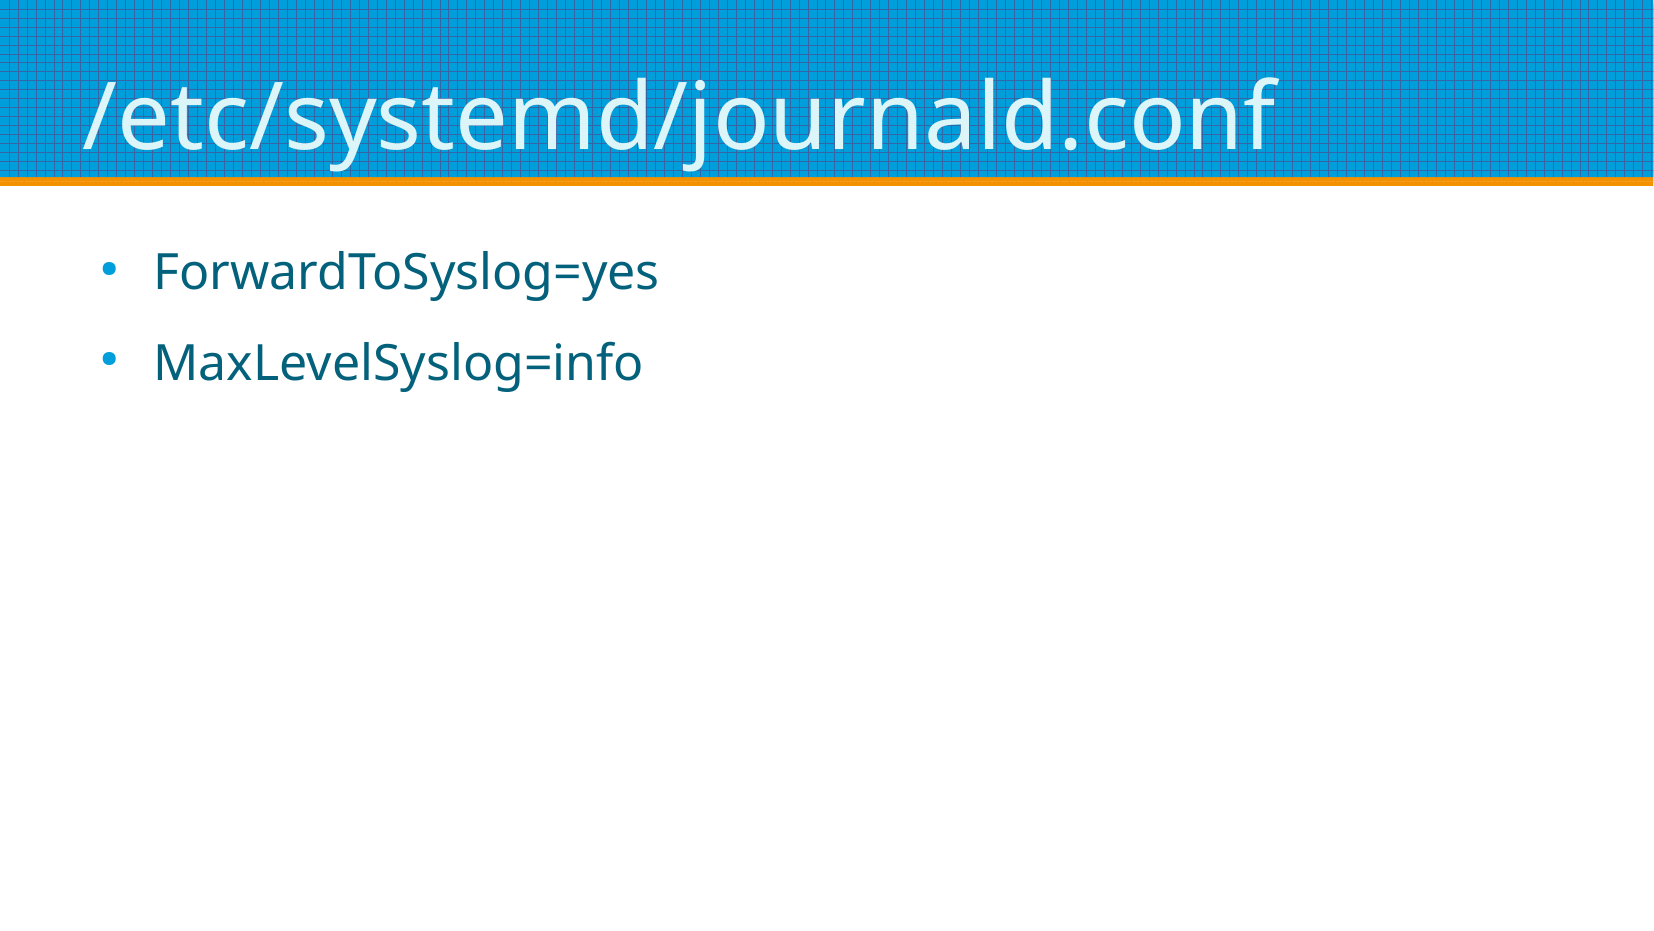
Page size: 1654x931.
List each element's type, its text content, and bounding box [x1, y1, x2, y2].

text_box [82, 236, 1571, 813]
title /etc/systemd/journald.conf [82, 14, 1571, 178]
